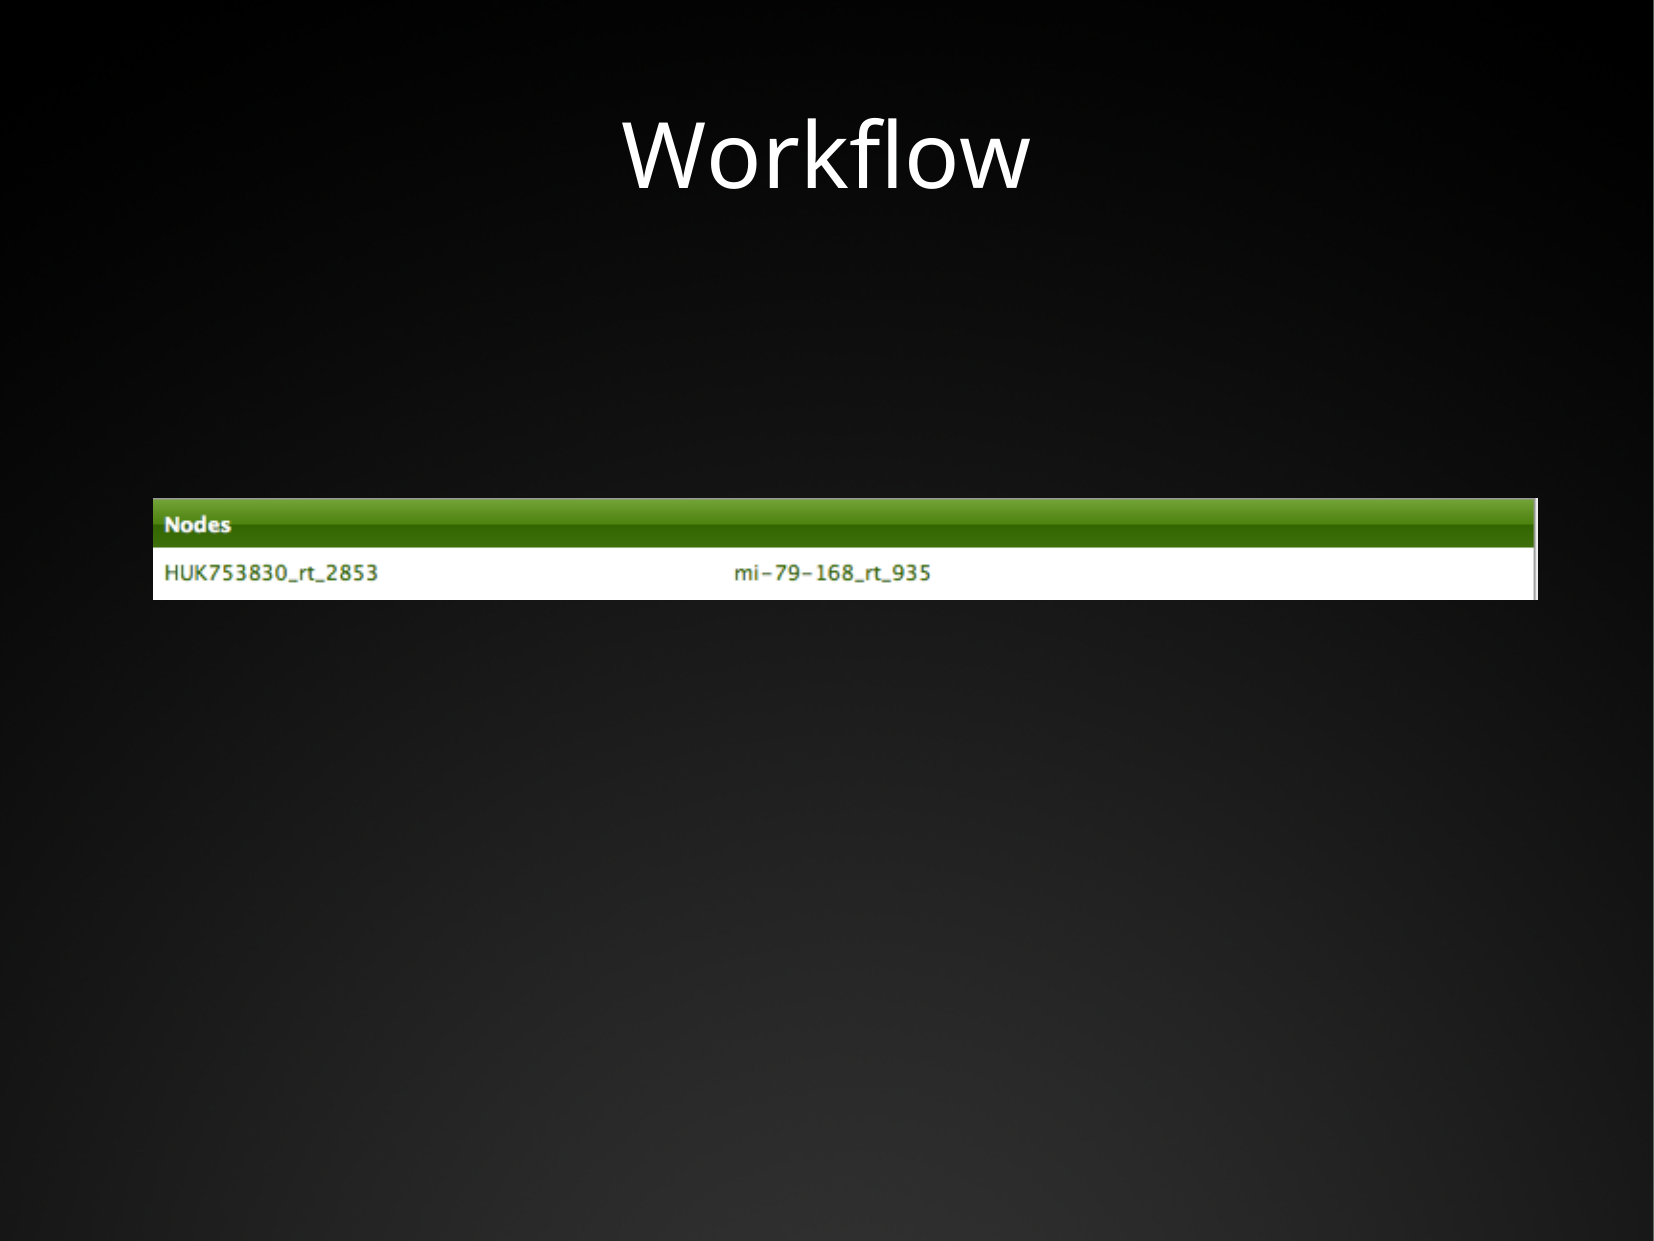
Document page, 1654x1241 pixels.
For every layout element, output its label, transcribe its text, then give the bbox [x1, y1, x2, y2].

picture [0, 0, 1654, 1241]
title Workflow [82, 49, 1571, 257]
